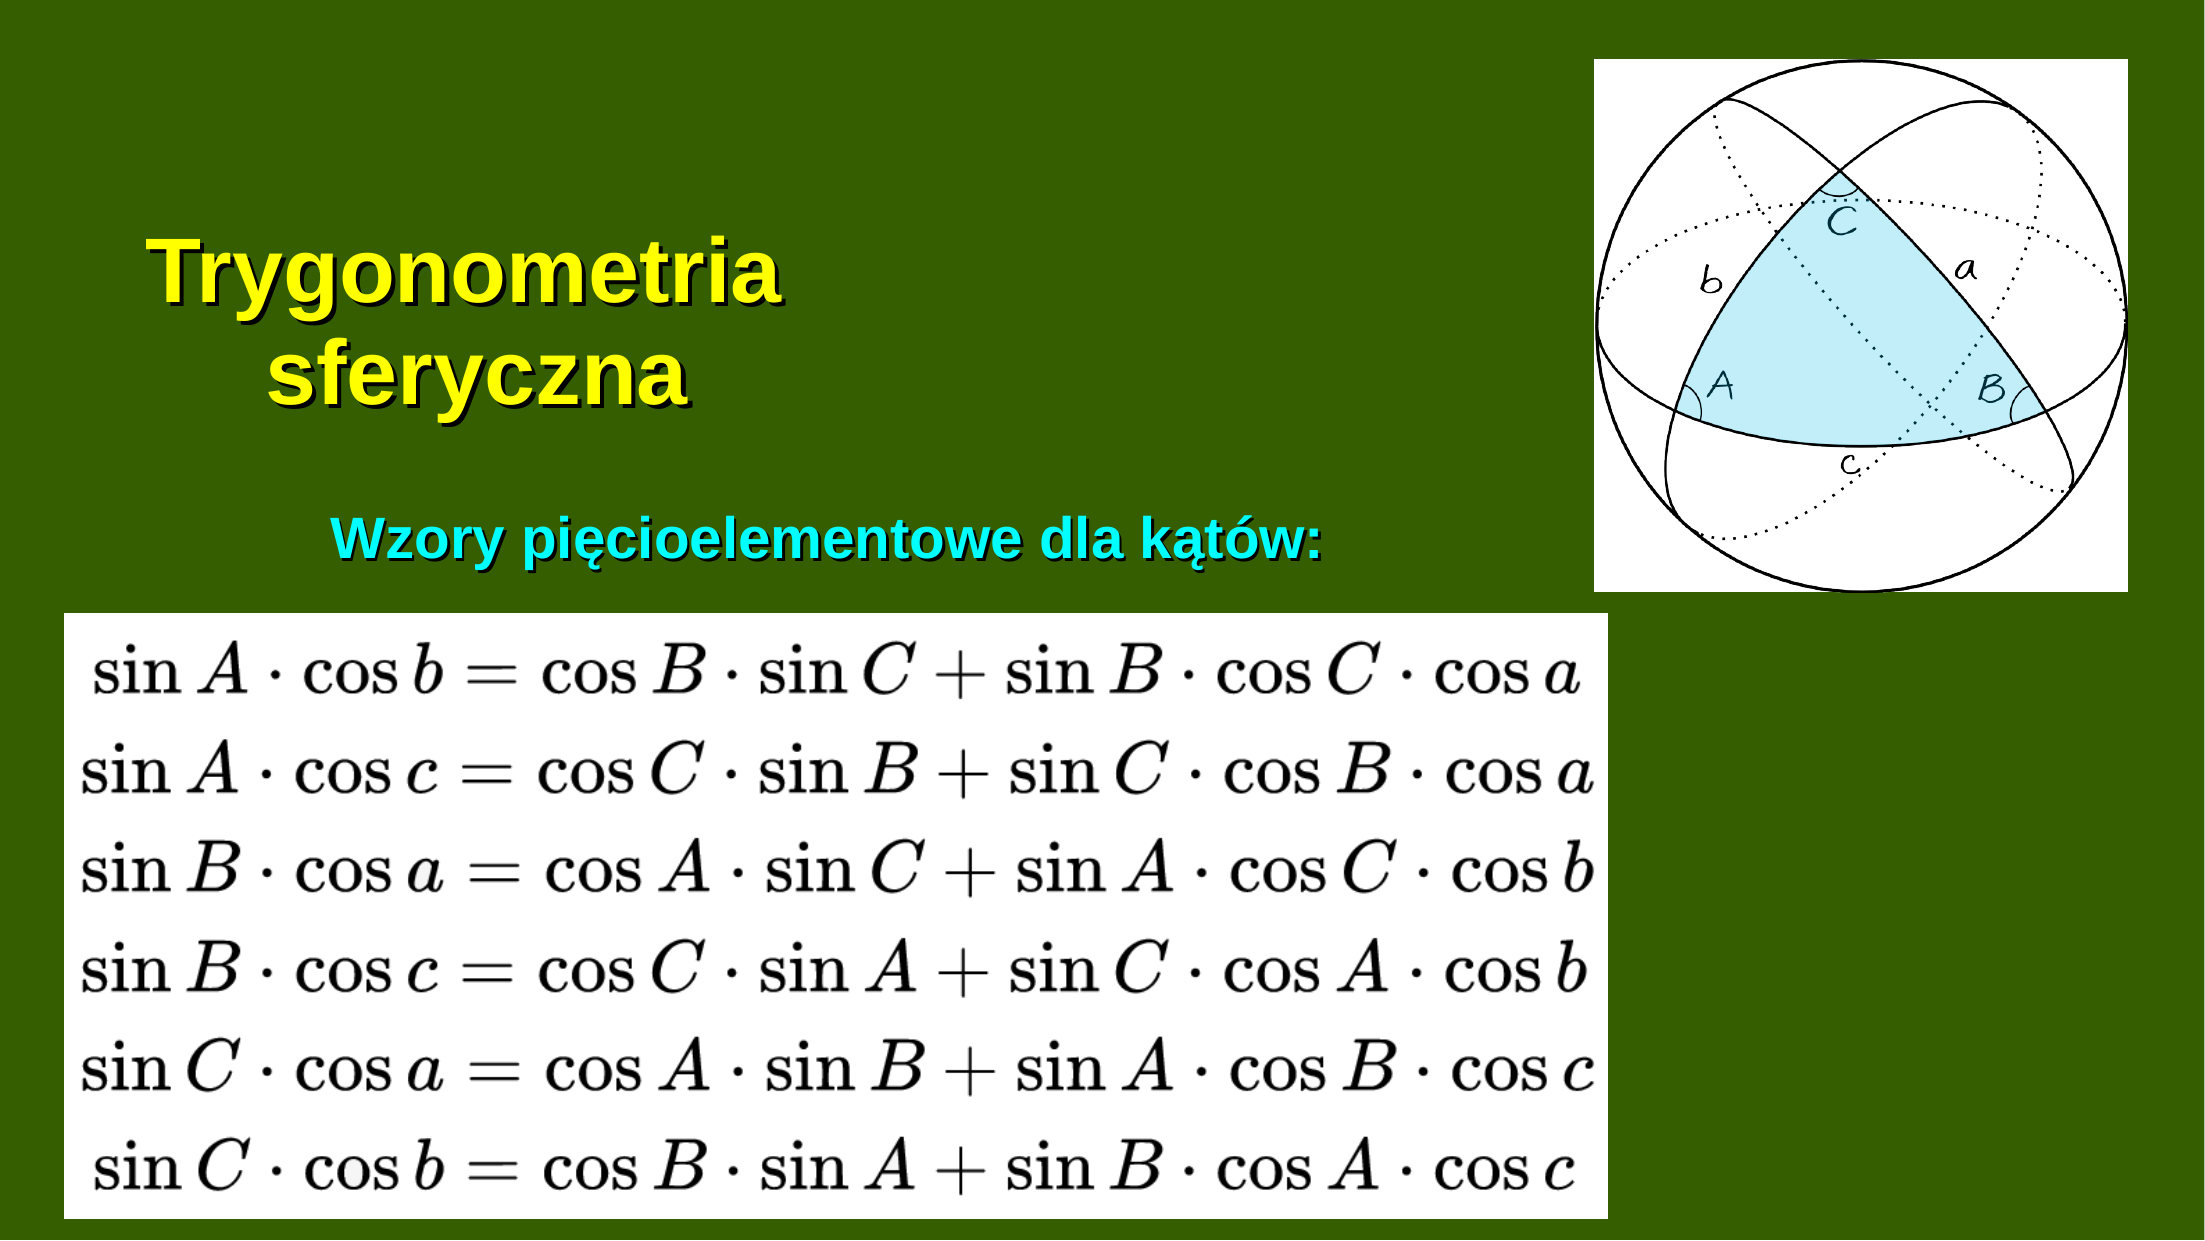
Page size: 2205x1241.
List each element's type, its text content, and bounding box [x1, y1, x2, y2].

picture [64, 613, 1608, 1219]
text_box Wzory pięcioelementowe dla kątów: [315, 498, 1341, 579]
picture [1594, 58, 2128, 593]
title Trygonometria sferyczna [75, 219, 879, 425]
